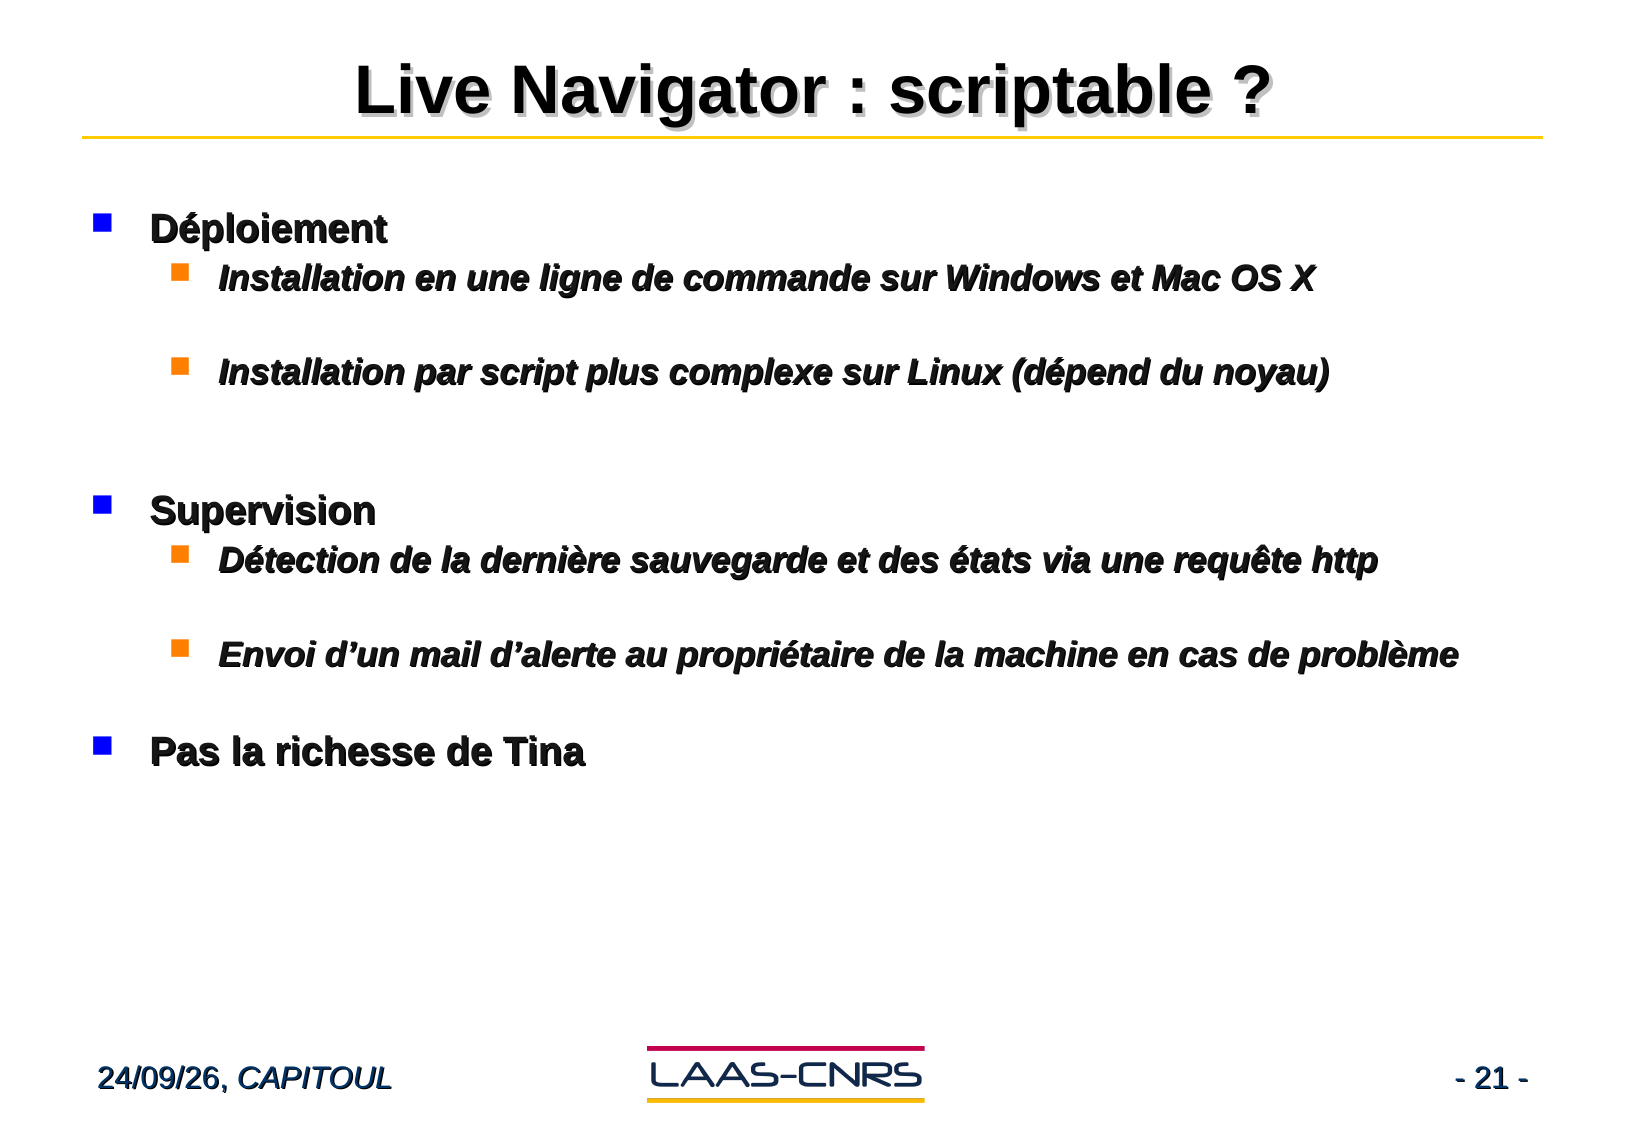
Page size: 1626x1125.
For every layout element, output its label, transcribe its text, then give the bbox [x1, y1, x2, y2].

text_box 24/04/14, CAPITOUL [81, 1024, 461, 1103]
list Déploiement Installation en une ligne de commande sur Windows et Mac OS X Installation par script plus complexe sur Linux (dépend du noyau) Supervision Détection de la dernière sauvegarde et des états via une requête http Envoi d’un mail d’alerte au propriétaire de la machine en cas de problème Pas la richesse de Tina [74, 199, 1538, 980]
title Live Navigator : scriptable ? [83, 0, 1546, 173]
text_box - <number> - [1164, 1024, 1544, 1103]
picture [647, 1046, 925, 1109]
